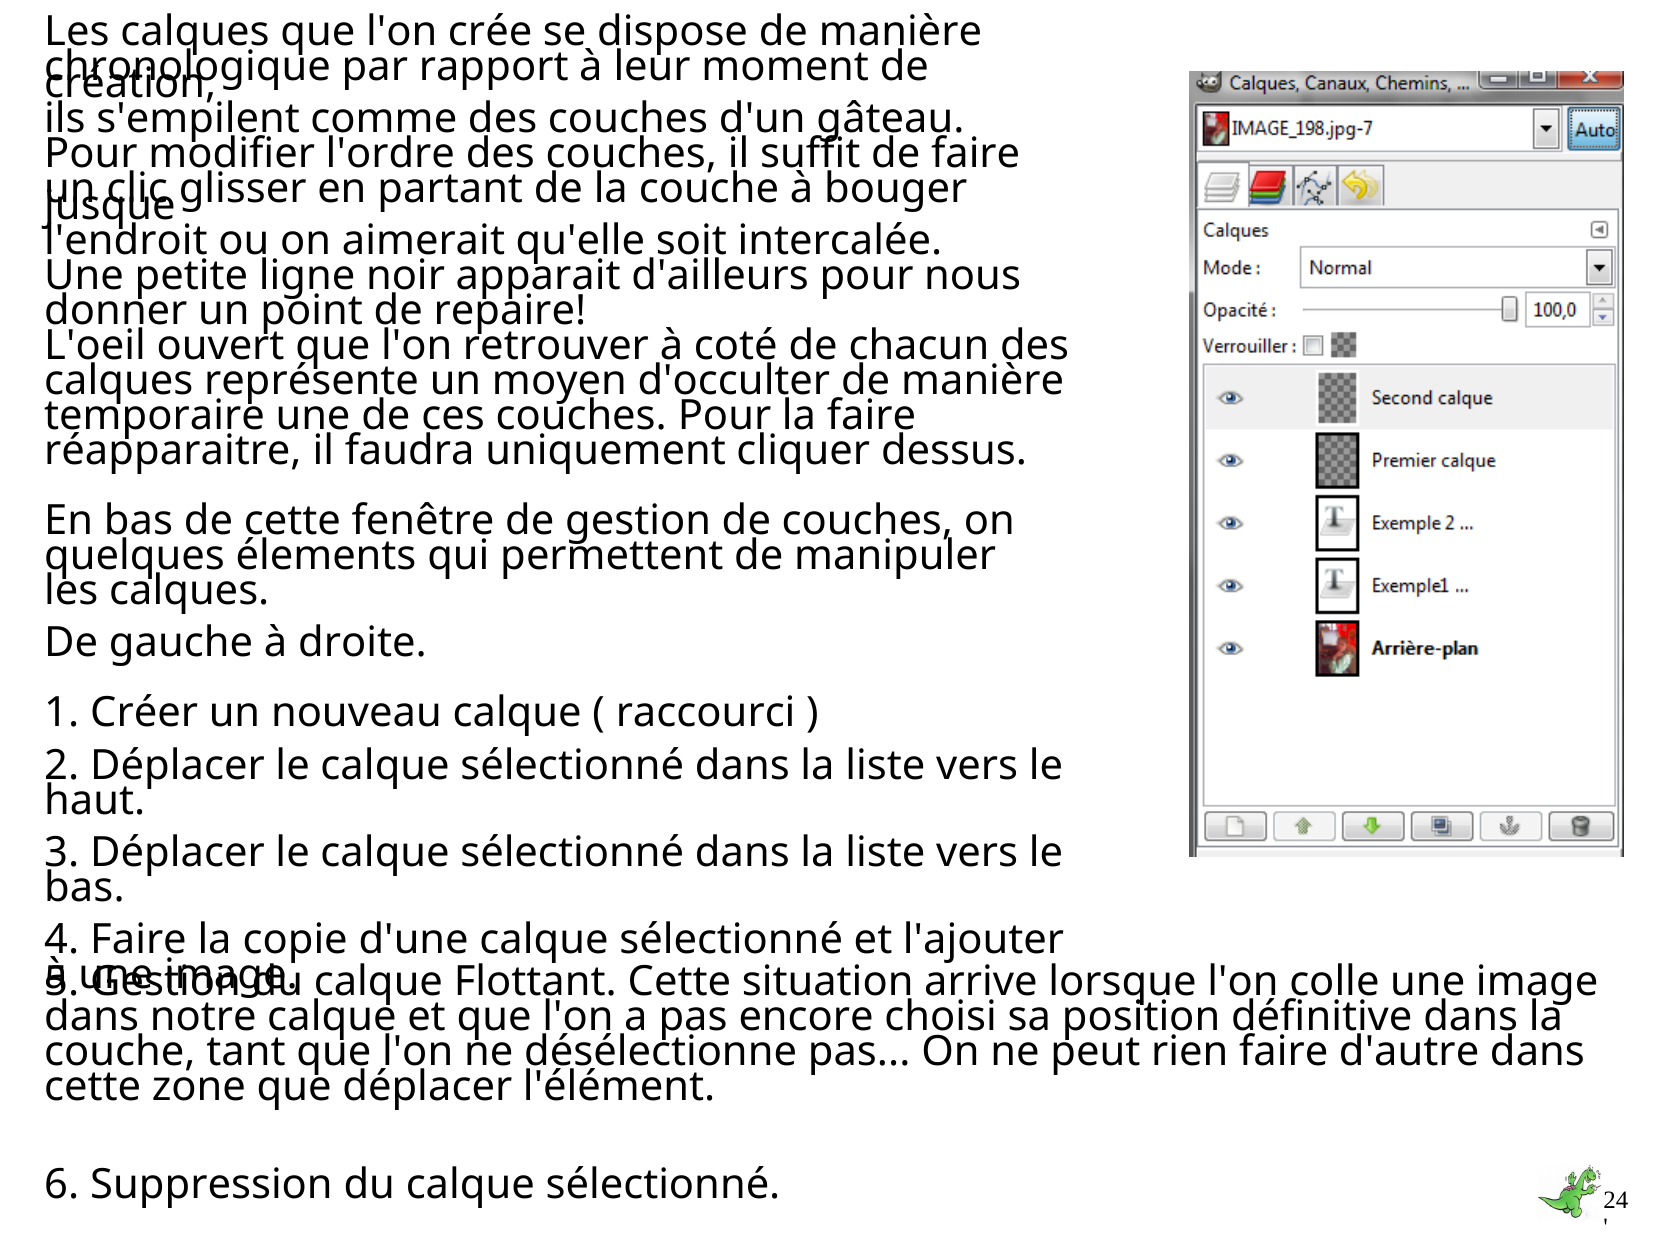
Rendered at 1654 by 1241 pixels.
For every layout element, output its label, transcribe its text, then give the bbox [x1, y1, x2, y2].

picture [1537, 1163, 1601, 1220]
text_box Les calques que l'on crée se dispose de manière chronologique par rapport à leur moment de création, ils s'empilent comme des couches d'un gâteau. Pour modifier l'ordre des couches, il suffit de faire un clic glisser en partant de la couche à bouger jusque l'endroit ou on aimerait qu'elle soit intercalée. Une petite ligne noir apparait d'ailleurs pour nous donner un point de repaire! L'oeil ouvert que l'on retrouver à coté de chacun des calques représente un moyen d'occulter de manière temporaire une de ces couches. Pour la faire réapparaitre, il faudra uniquement cliquer dessus. En bas de cette fenêtre de gestion de couches, on quelques élements qui permettent de manipuler les calques. De gauche à droite. 1. Créer un nouveau calque ( raccourci ) 2. Déplacer le calque sélectionné dans la liste vers le haut. 3. Déplacer le calque sélectionné dans la liste vers le bas. 4. Faire la copie d'une calque sélectionné et l'ajouter à une image. 6. Suppression du calque sélectionné. [29, 1152, 1123, 1241]
text_box Les calques que l'on crée se dispose de manière chronologique par rapport à leur moment de création, ils s'empilent comme des couches d'un gâteau. Pour modifier l'ordre des couches, il suffit de faire un clic glisser en partant de la couche à bouger jusque l'endroit ou on aimerait qu'elle soit intercalée. Une petite ligne noir apparait d'ailleurs pour nous donner un point de repaire! L'oeil ouvert que l'on retrouver à coté de chacun des calques représente un moyen d'occulter de manière temporaire une de ces couches. Pour la faire réapparaitre, il faudra uniquement cliquer dessus. En bas de cette fenêtre de gestion de couches, on quelques élements qui permettent de manipuler les calques. De gauche à droite. 1. Créer un nouveau calque ( raccourci ) 2. Déplacer le calque sélectionné dans la liste vers le haut. 3. Déplacer le calque sélectionné dans la liste vers le bas. 4. Faire la copie d'une calque sélectionné et l'ajouter à une image. 6. Suppression du calque sélectionné. [29, 23, 1123, 974]
text_box 5. Gestion du calque Flottant. Cette situation arrive lorsque l'on colle une image dans notre calque et que l'on a pas encore choisi sa position définitive dans la couche, tant que l'on ne désélectionne pas... On ne peut rien faire d'autre dans cette zone que déplacer l'élément. [29, 974, 1654, 1152]
text_box 24' [1603, 1186, 1632, 1241]
picture [1189, 71, 1624, 857]
